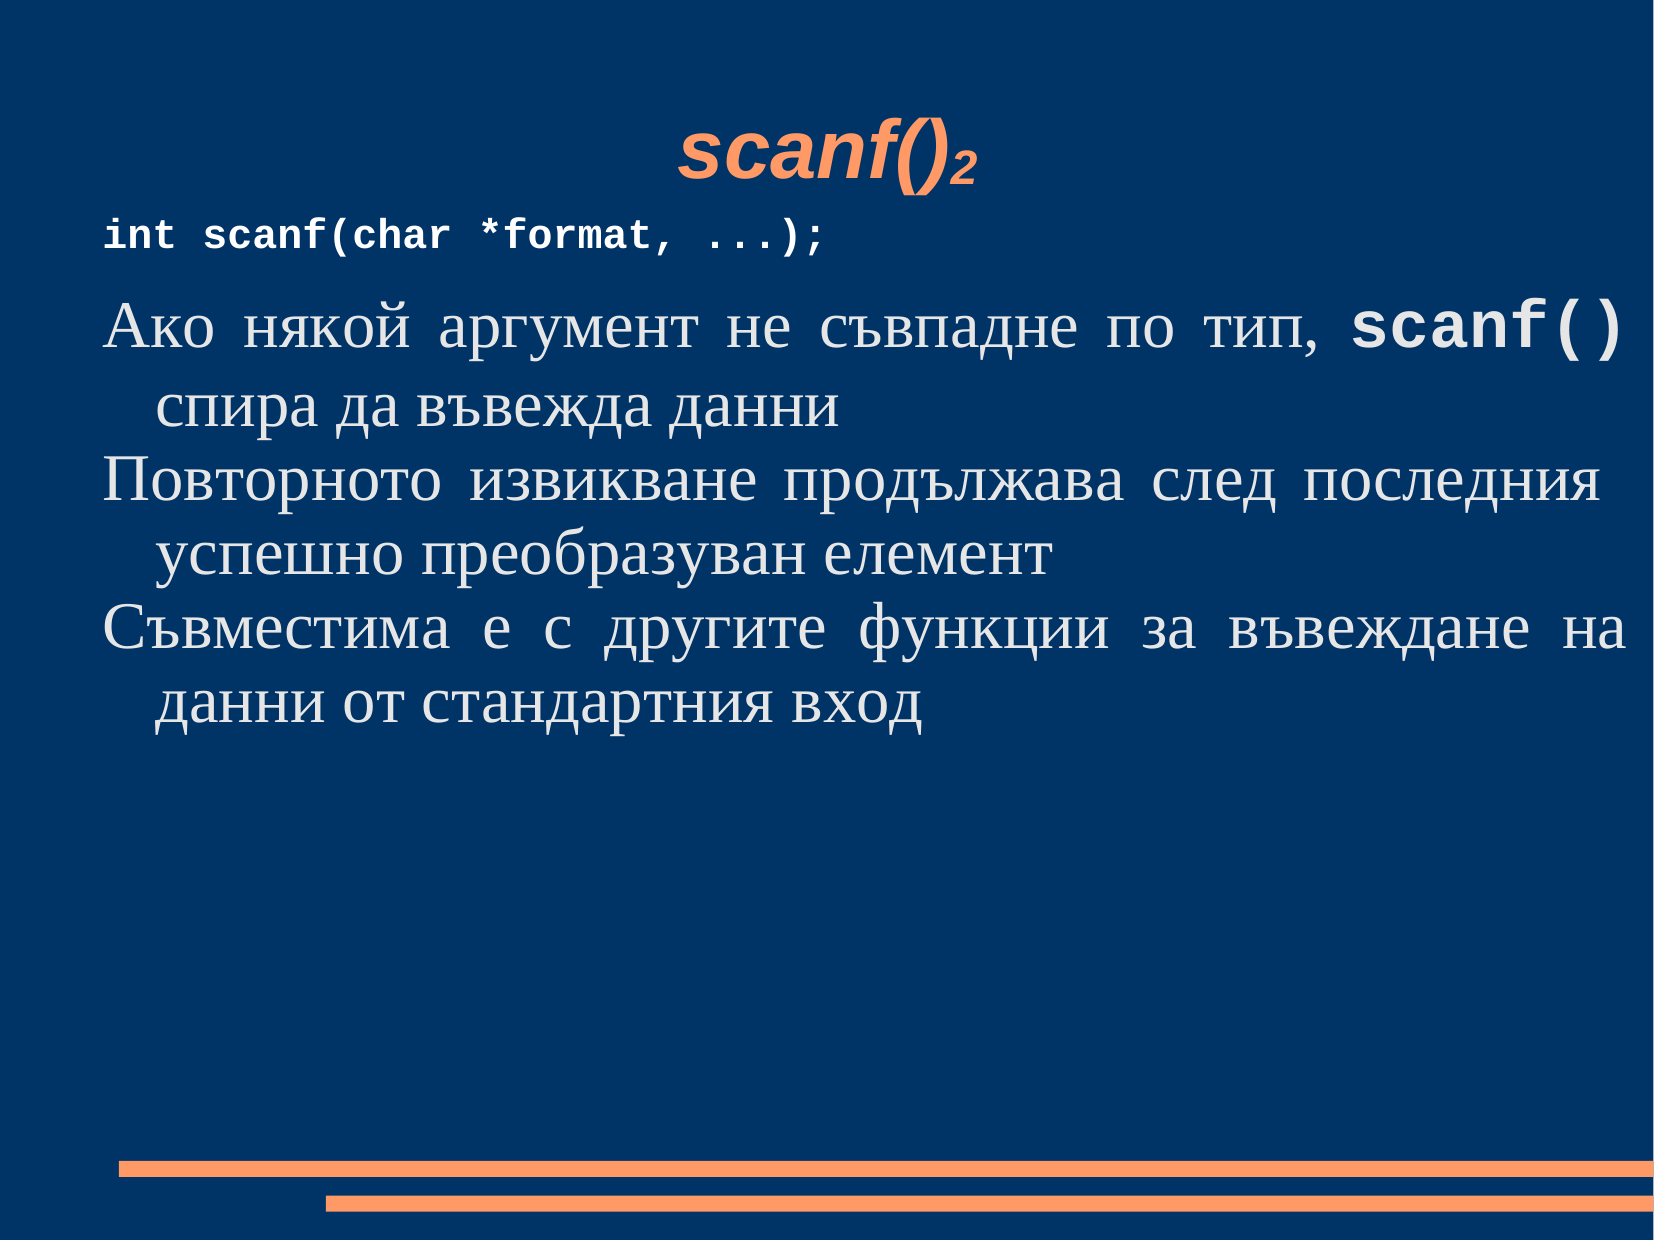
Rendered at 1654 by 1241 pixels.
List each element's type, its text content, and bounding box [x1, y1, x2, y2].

list Ако някой аргумент не съвпадне по тип, scanf() спира да въвежда данни Повторното извикване продължава след последния успешно преобразуван елемент Съвместима е с другите функции за въвеждане на данни от стандартния вход [84, 287, 1630, 914]
text_box int scanf(char *format, ...); [87, 206, 1523, 270]
title scanf()2 [121, 46, 1534, 254]
